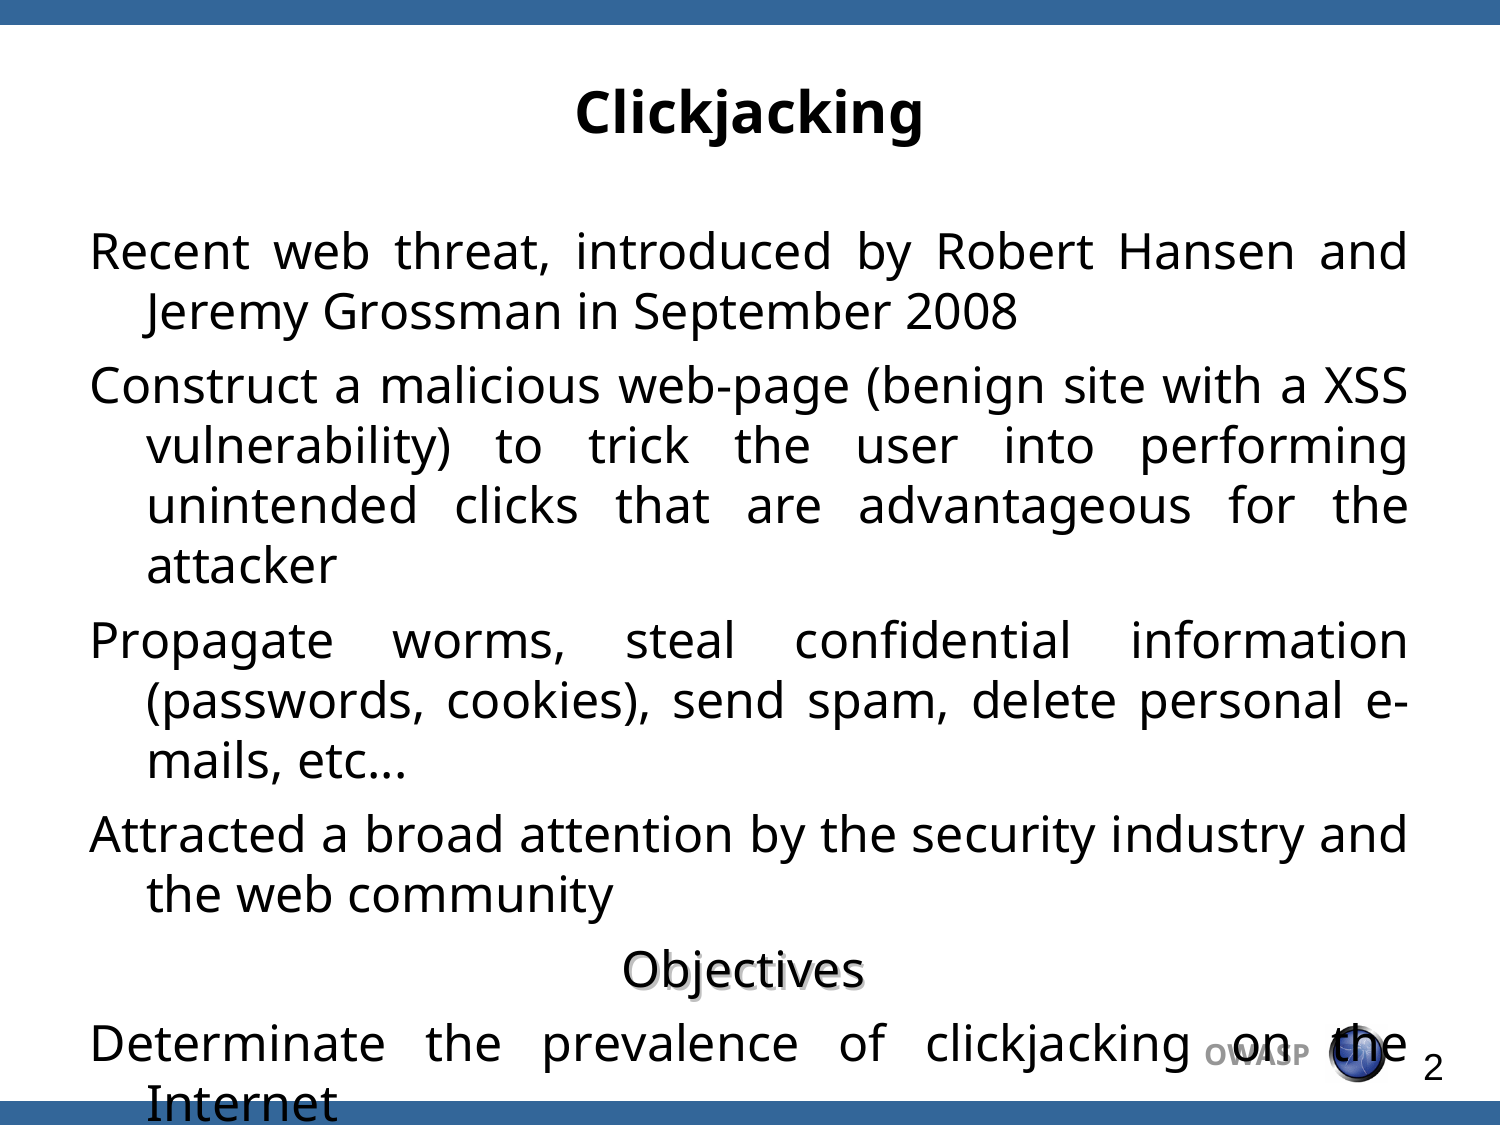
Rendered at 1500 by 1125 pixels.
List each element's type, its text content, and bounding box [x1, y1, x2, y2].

title Clickjacking [75, 24, 1425, 196]
picture [1325, 1024, 1388, 1083]
list Recent web threat, introduced by Robert Hansen and Jeremy Grossman in September 2008 Construct a malicious web-page (benign site with a XSS vulnerability) to trick the user into performing unintended clicks that are advantageous for the attacker Propagate worms, steal confidential information (passwords, cookies), send spam, delete personal e-mails, etc... Attracted a broad attention by the security industry and the web community Objectives Determinate the prevalence of clickjacking on the Internet [75, 211, 1425, 1020]
